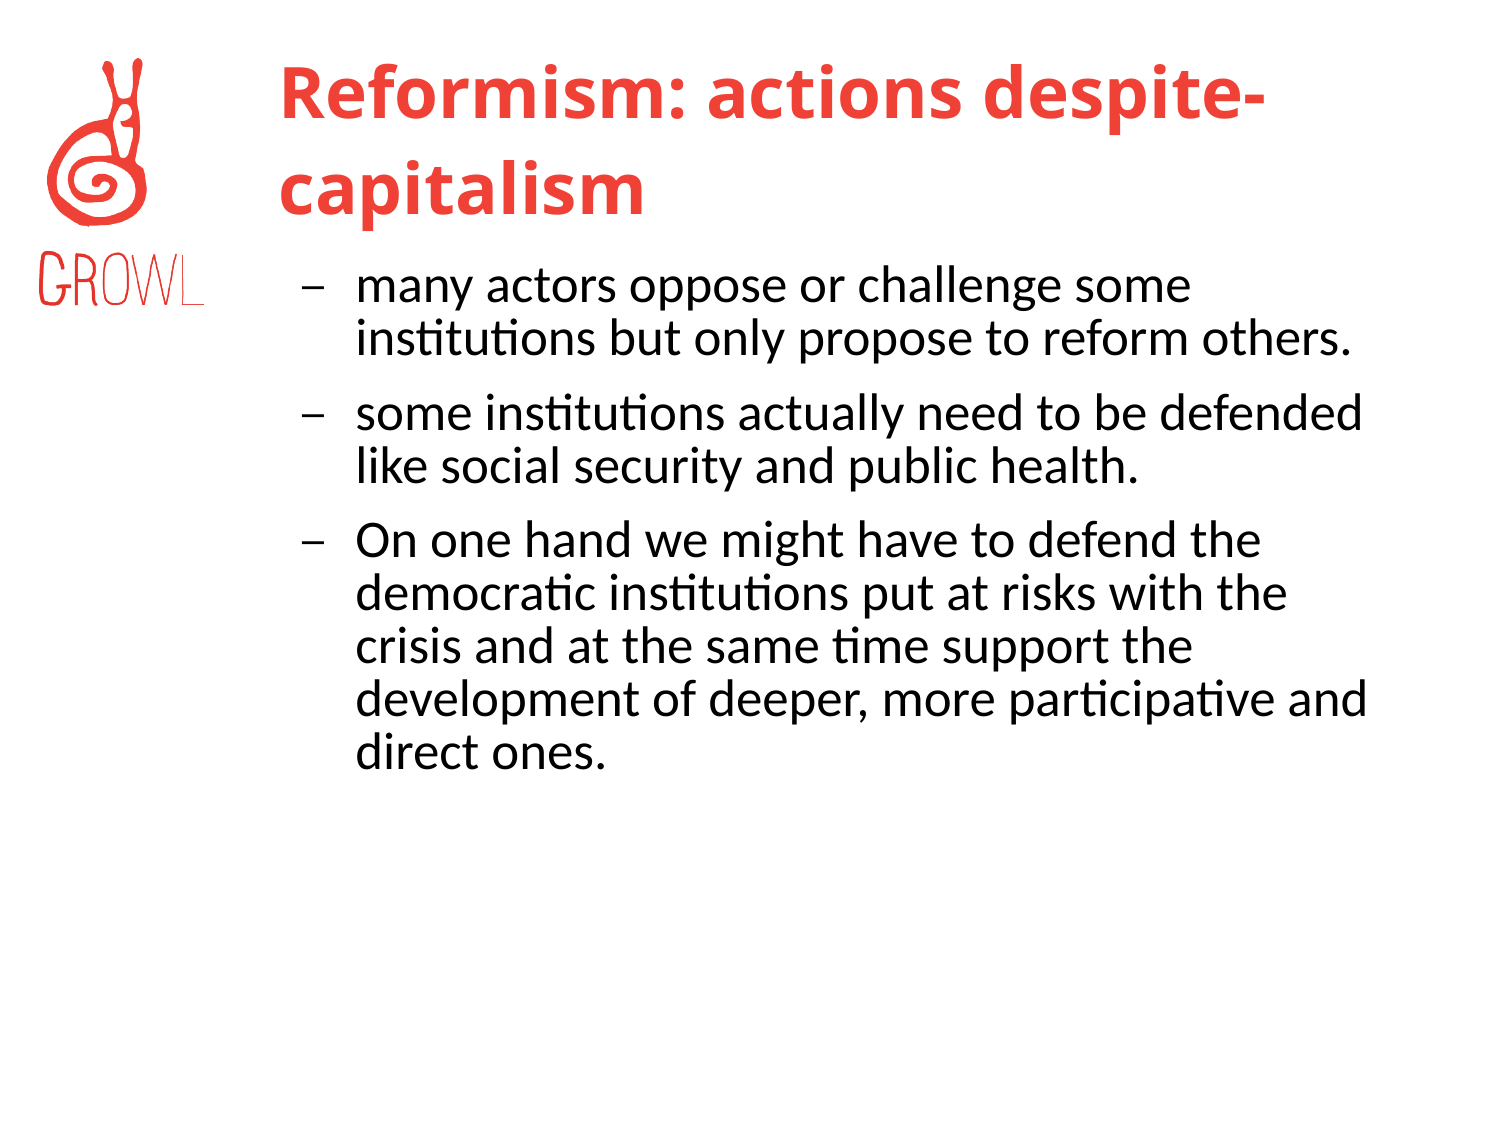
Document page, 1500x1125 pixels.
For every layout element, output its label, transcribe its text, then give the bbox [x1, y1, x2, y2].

title Reformism: actions despite-capitalism [278, 58, 1425, 219]
list many actors oppose or challenge some institutions but only propose to reform others. some institutions actually need to be defended like social security and public health. On one hand we might have to defend the democratic institutions put at risks with the crisis and at the same time support the development of deeper, more participative and direct ones. [278, 263, 1395, 916]
picture [39, 58, 204, 306]
